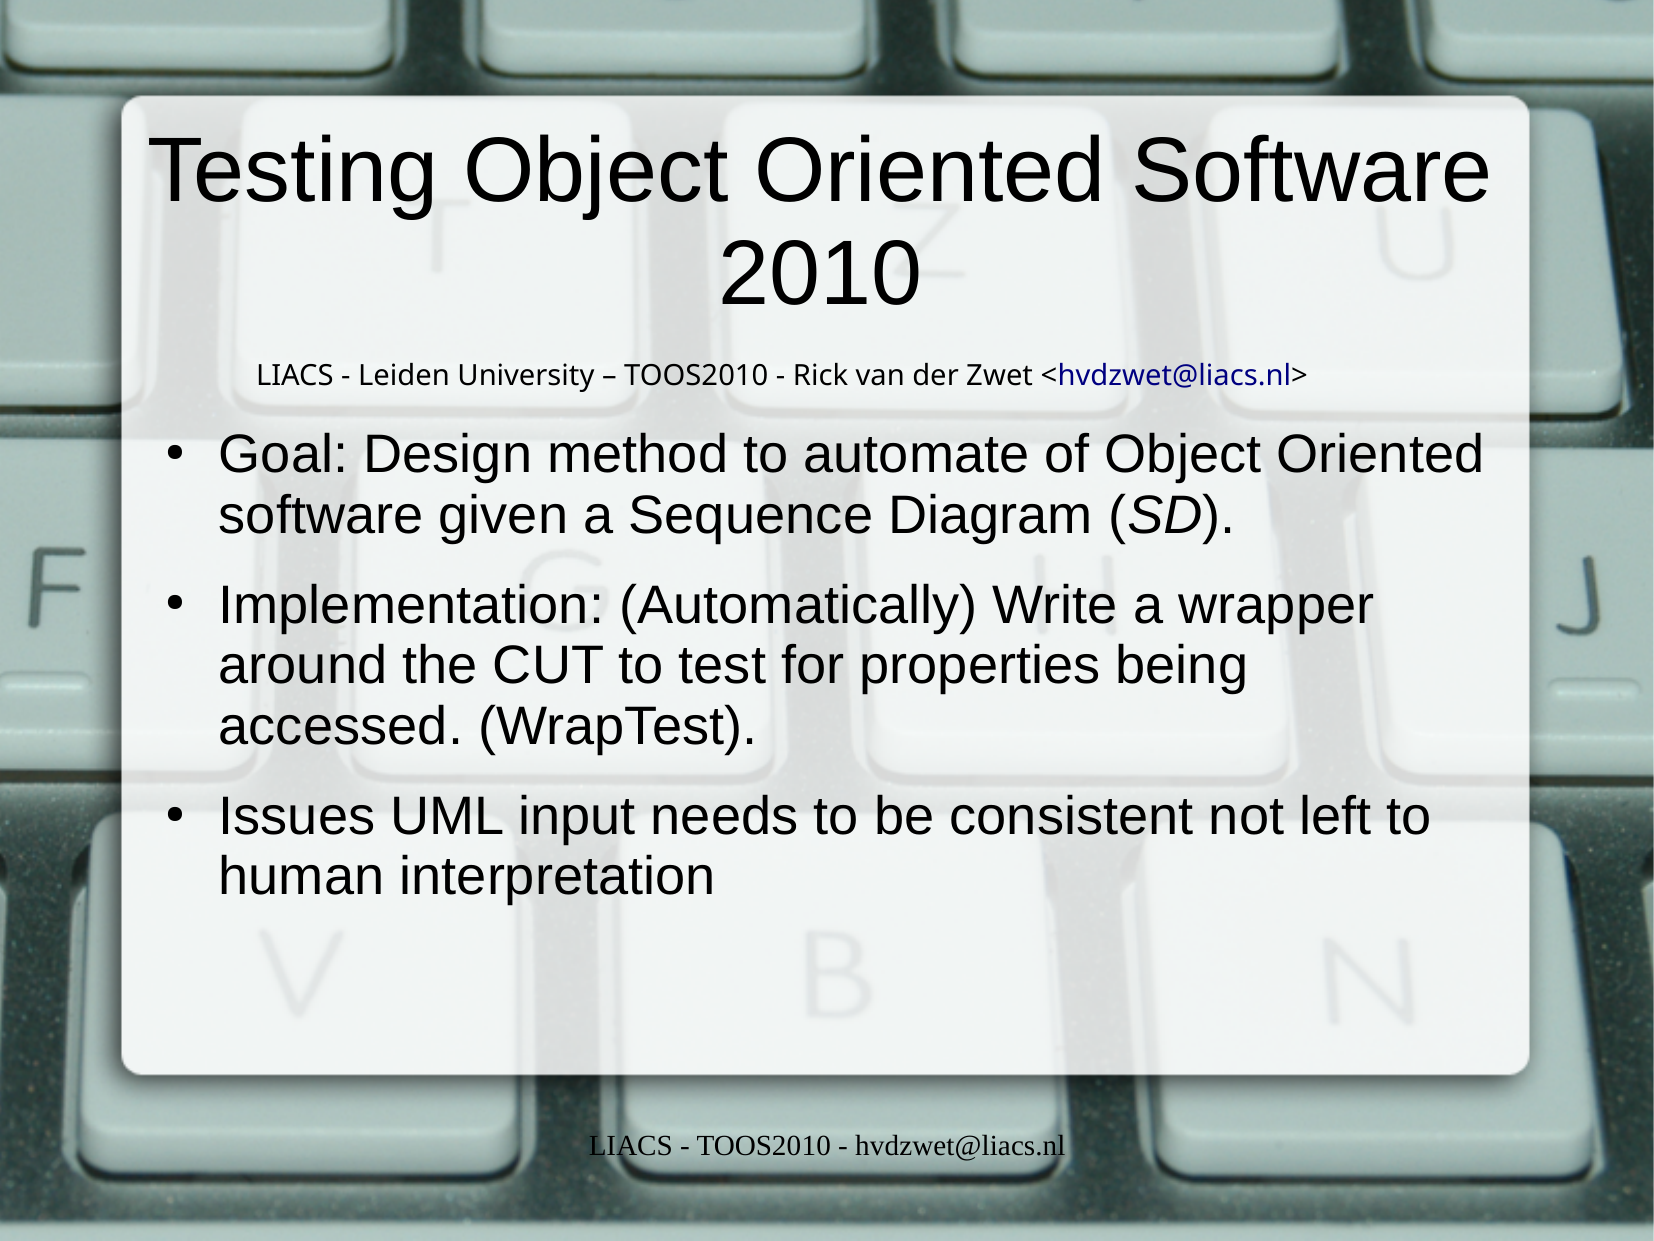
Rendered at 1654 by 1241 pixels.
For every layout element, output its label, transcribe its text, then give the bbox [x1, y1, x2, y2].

picture [0, 0, 1654, 1241]
title Testing Object Oriented Software 2010 [135, 117, 1506, 325]
list LIACS - Leiden University – TOOS2010 - Rick van der Zwet <hvdzwet@liacs.nl> Goal: Design method to automate of Object Oriented software given a Sequence Diagram (SD). Implementation: (Automatically) Write a wrapper around the CUT to test for properties being accessed. (WrapTest). Issues UML input needs to be consistent not left to human interpretation [147, 354, 1506, 1088]
